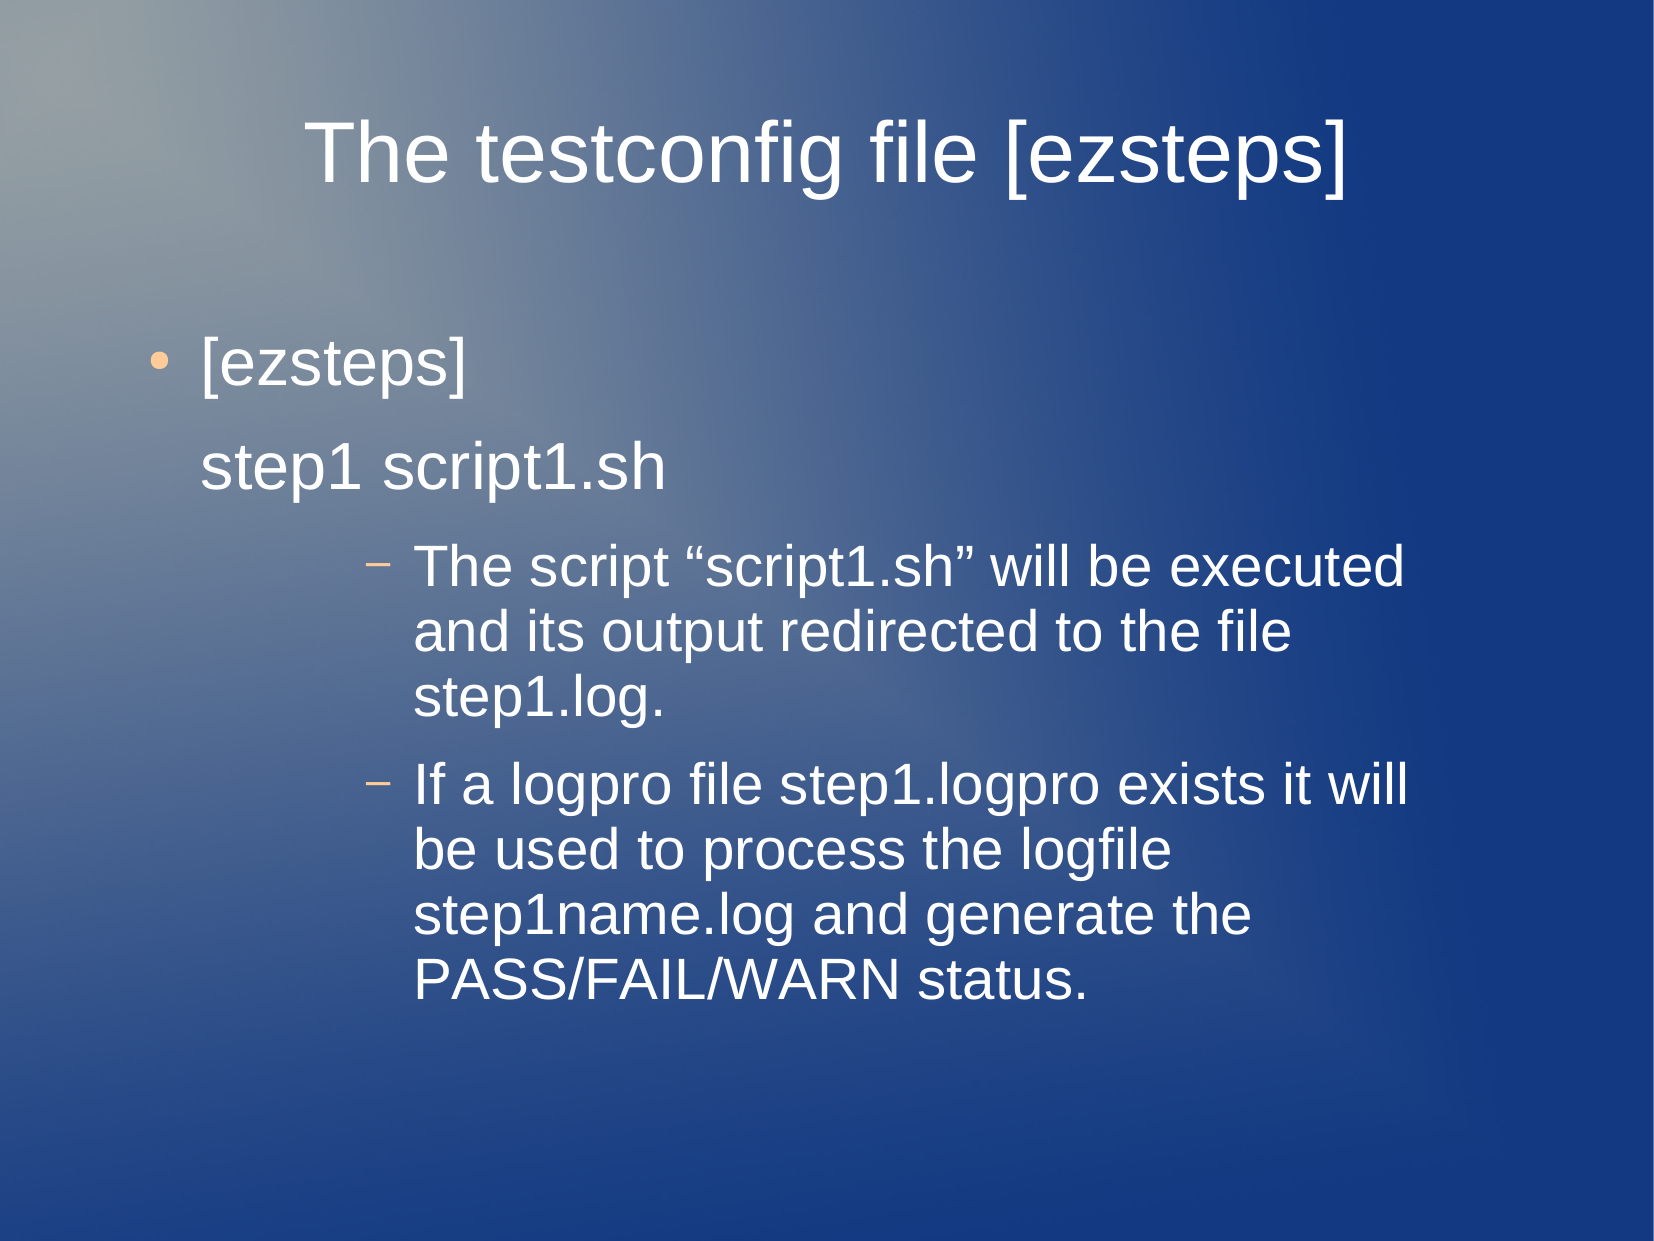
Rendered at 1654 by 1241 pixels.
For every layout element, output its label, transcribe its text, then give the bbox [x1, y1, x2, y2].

picture [0, 0, 1654, 1241]
title The testconfig file [ezsteps] [82, 49, 1571, 257]
list [ezsteps] step1 script1.sh The script “script1.sh” will be executed and its output redirected to the file step1.log. If a logpro file step1.logpro exists it will be used to process the logfile step1name.log and generate the PASS/FAIL/WARN status. [129, 324, 1489, 1045]
